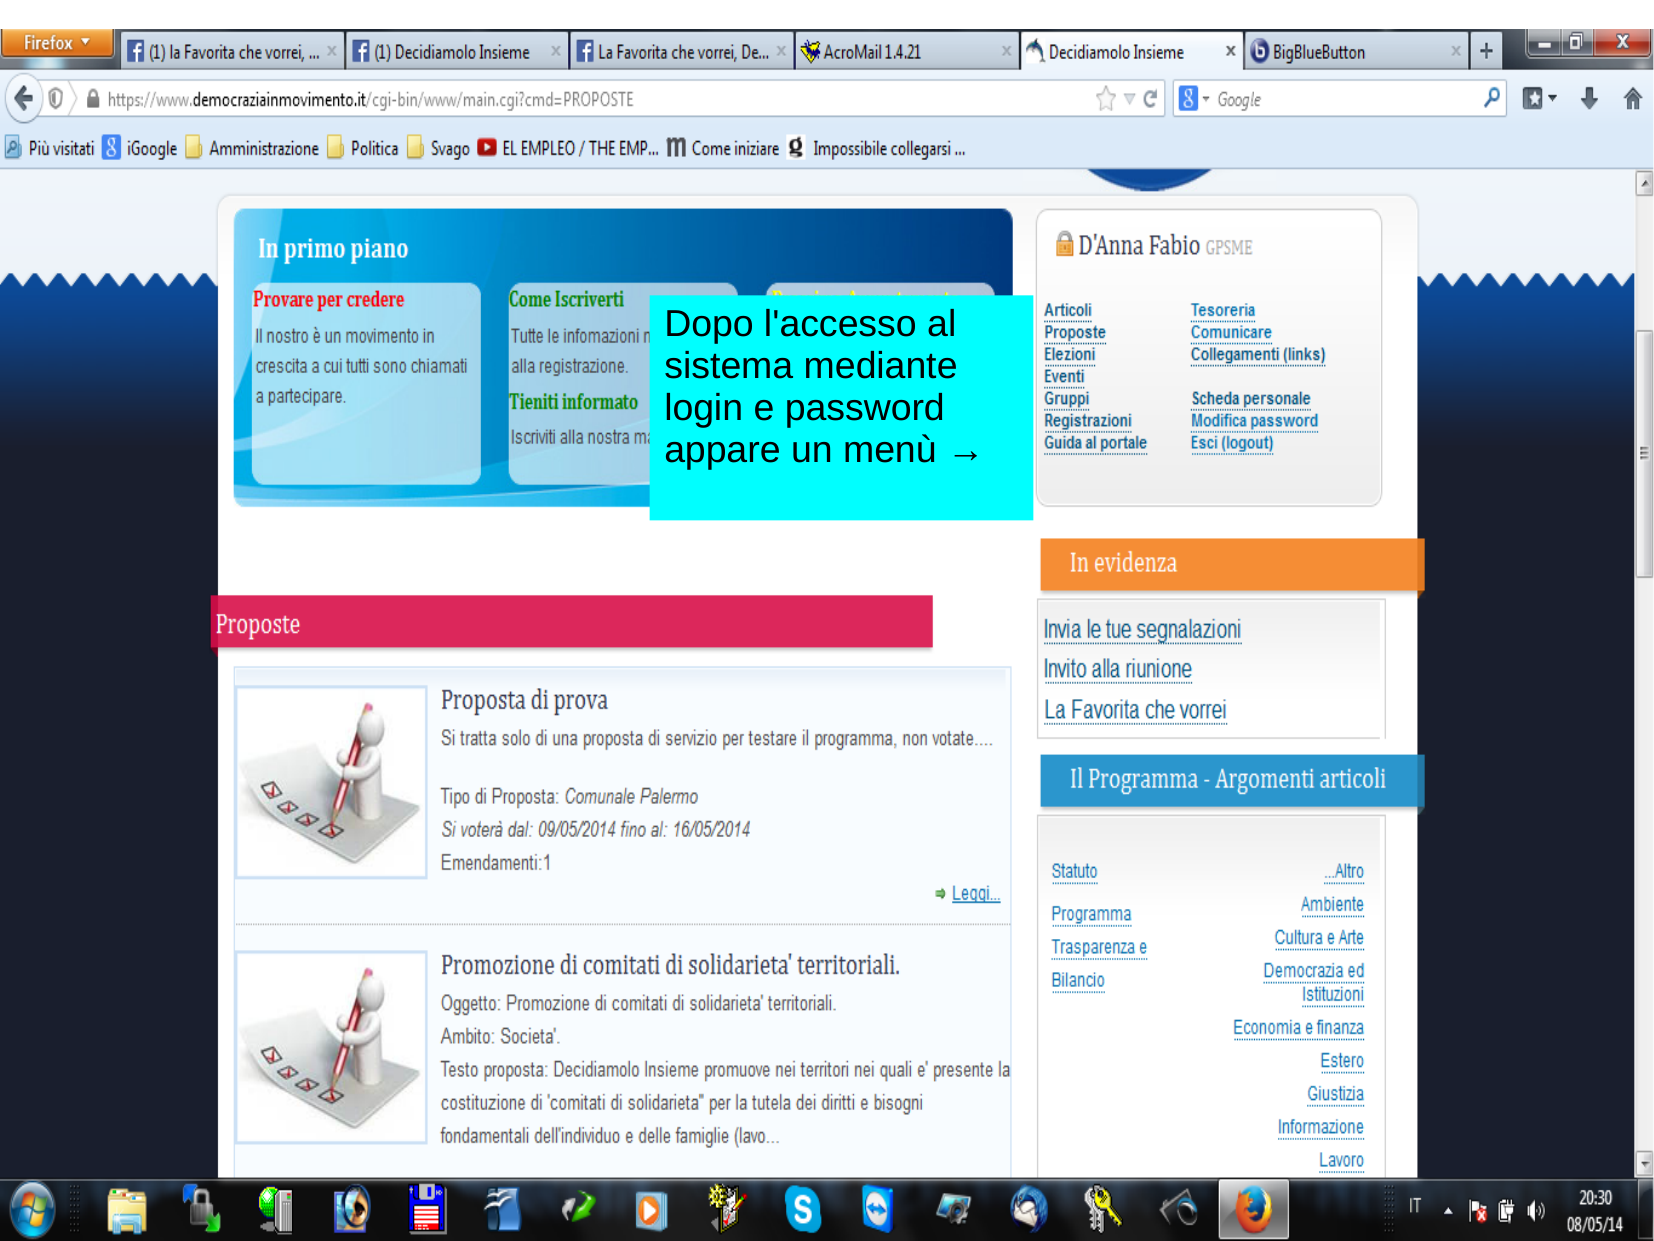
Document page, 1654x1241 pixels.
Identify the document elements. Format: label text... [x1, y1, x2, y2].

text_box Dopo l'accesso al sistema mediante login e password appare un menù → [649, 295, 1034, 521]
picture [0, 29, 1654, 1241]
